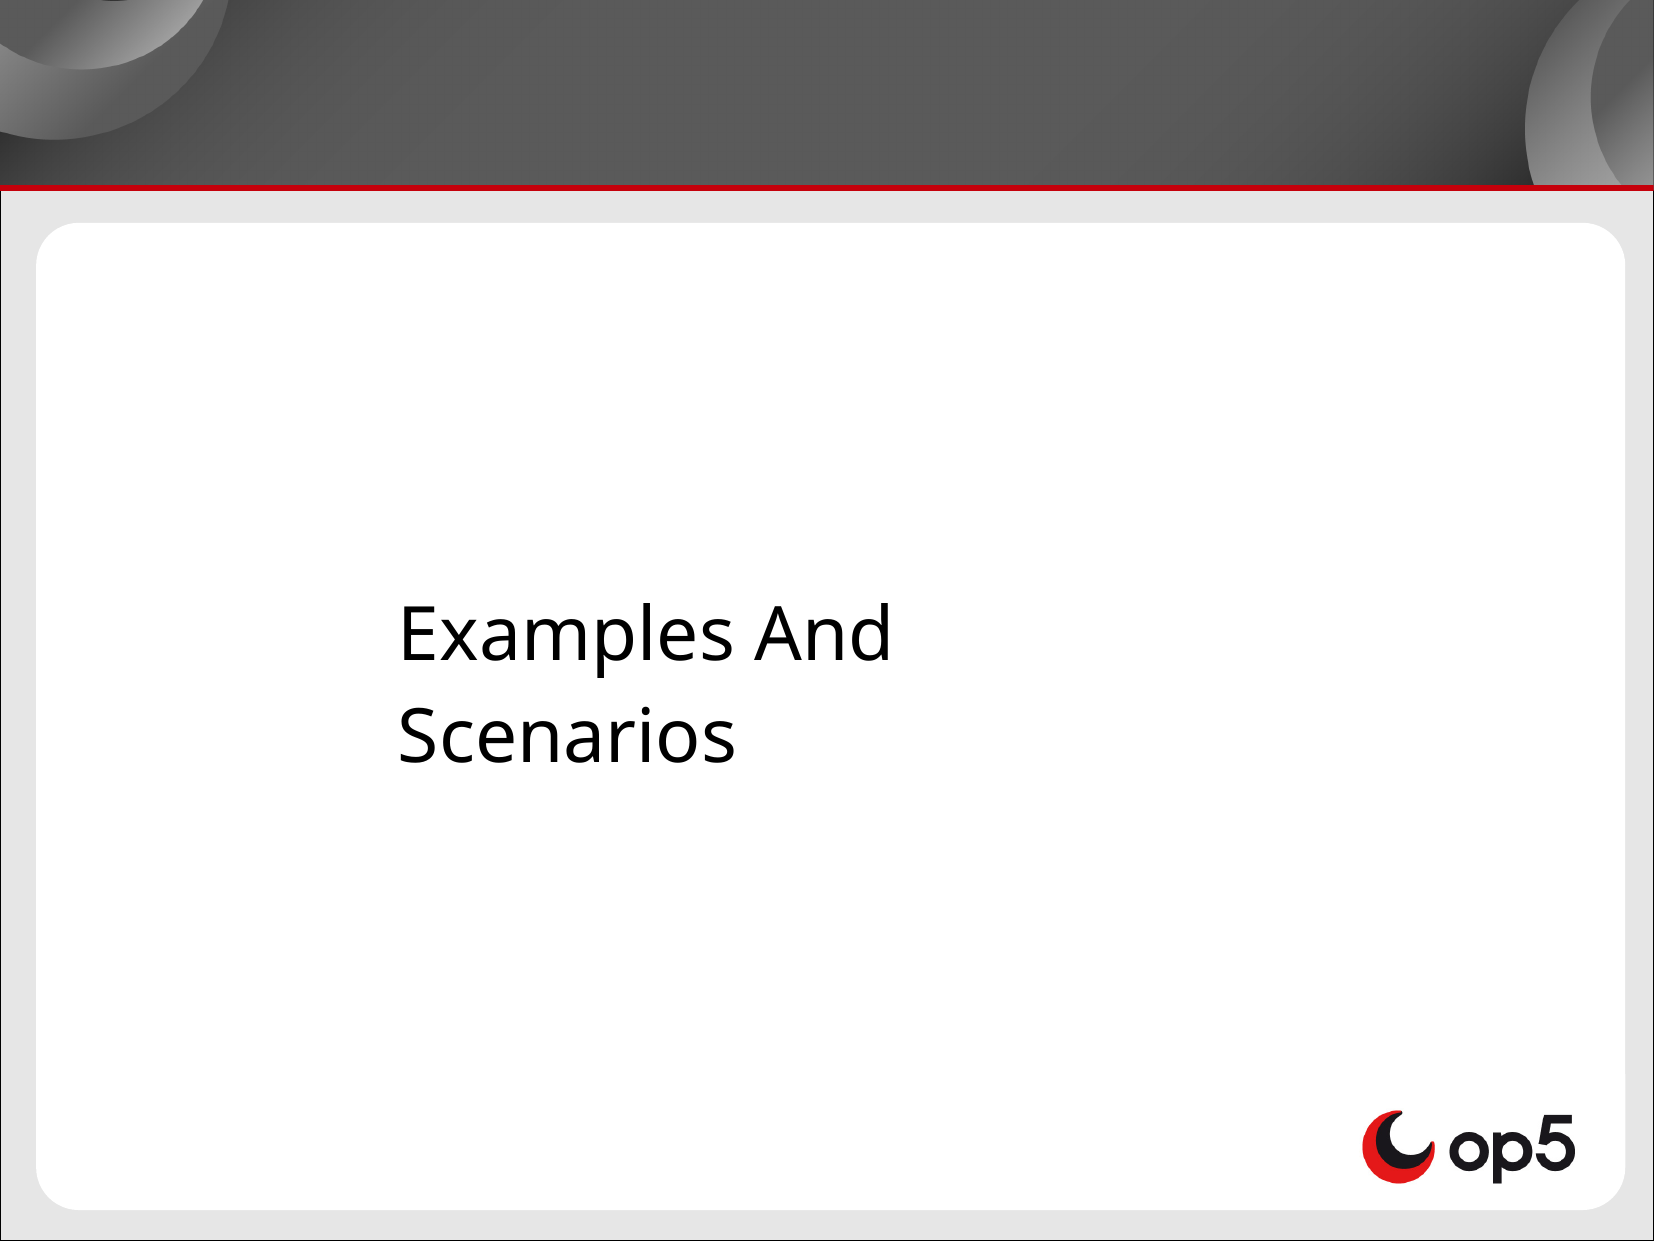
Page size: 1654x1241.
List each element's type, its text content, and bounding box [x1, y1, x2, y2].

text_box Examples And Scenarios [383, 572, 1254, 762]
picture [1350, 1103, 1587, 1191]
picture [0, 0, 1654, 185]
